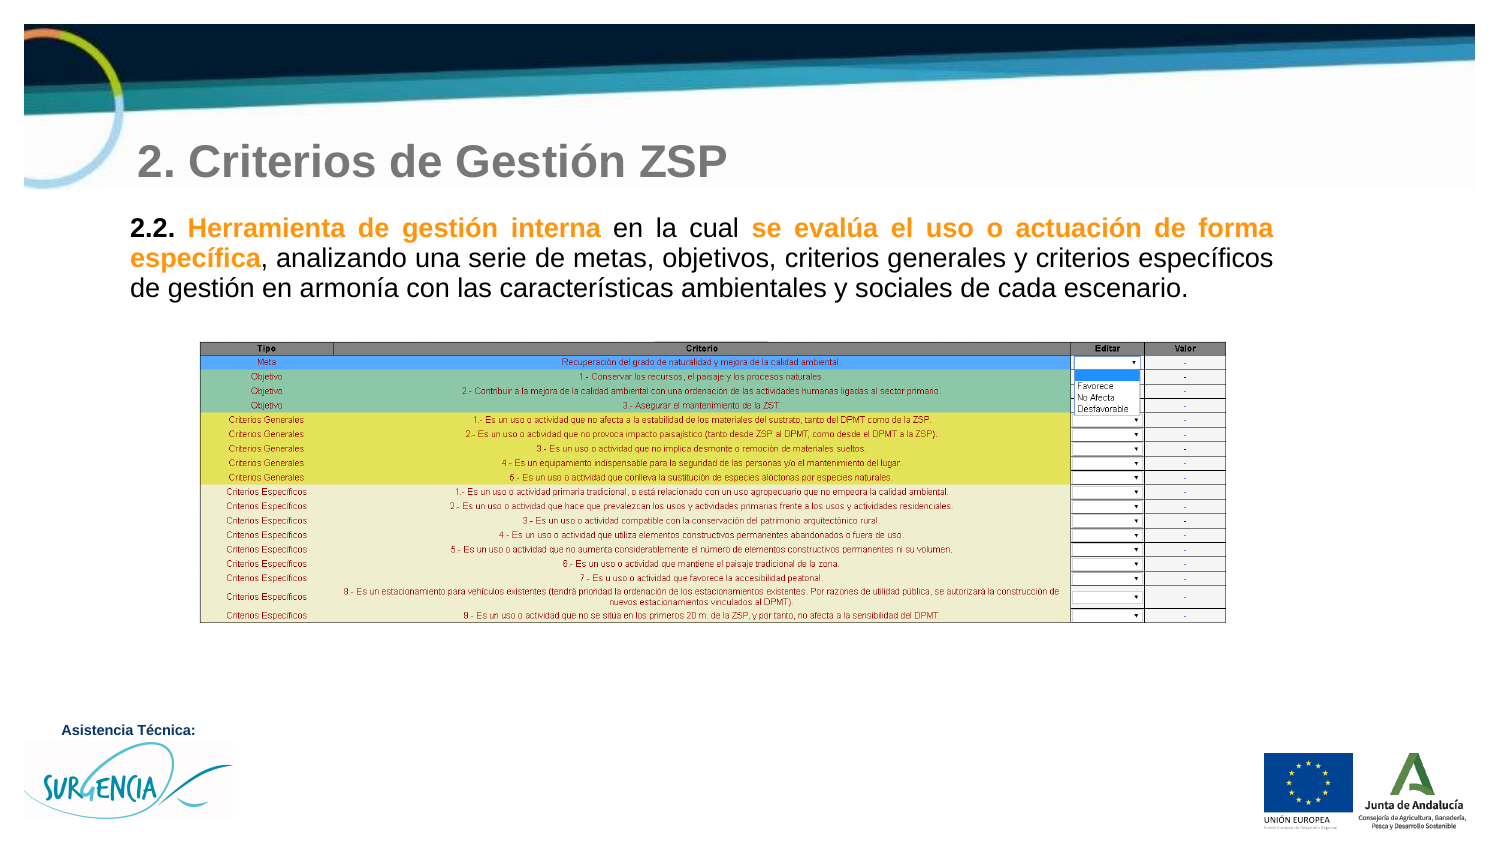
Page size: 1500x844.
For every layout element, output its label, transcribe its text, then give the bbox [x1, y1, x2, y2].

text_box 2.2. Herramienta de gestión interna en la cual se evalúa el uso o actuación de forma específica, analizando una serie de metas, objetivos, criterios generales y criterios específicos de gestión en armonía con las características ambientales y sociales de cada escenario. [117, 204, 1308, 342]
text_box 2. Criterios de Gestión ZSP [105, 116, 762, 205]
picture [199, 341, 1226, 623]
picture [24, 742, 233, 819]
picture [24, 24, 1475, 190]
picture [1264, 753, 1476, 830]
text_box Asistencia Técnica: [41, 705, 216, 754]
